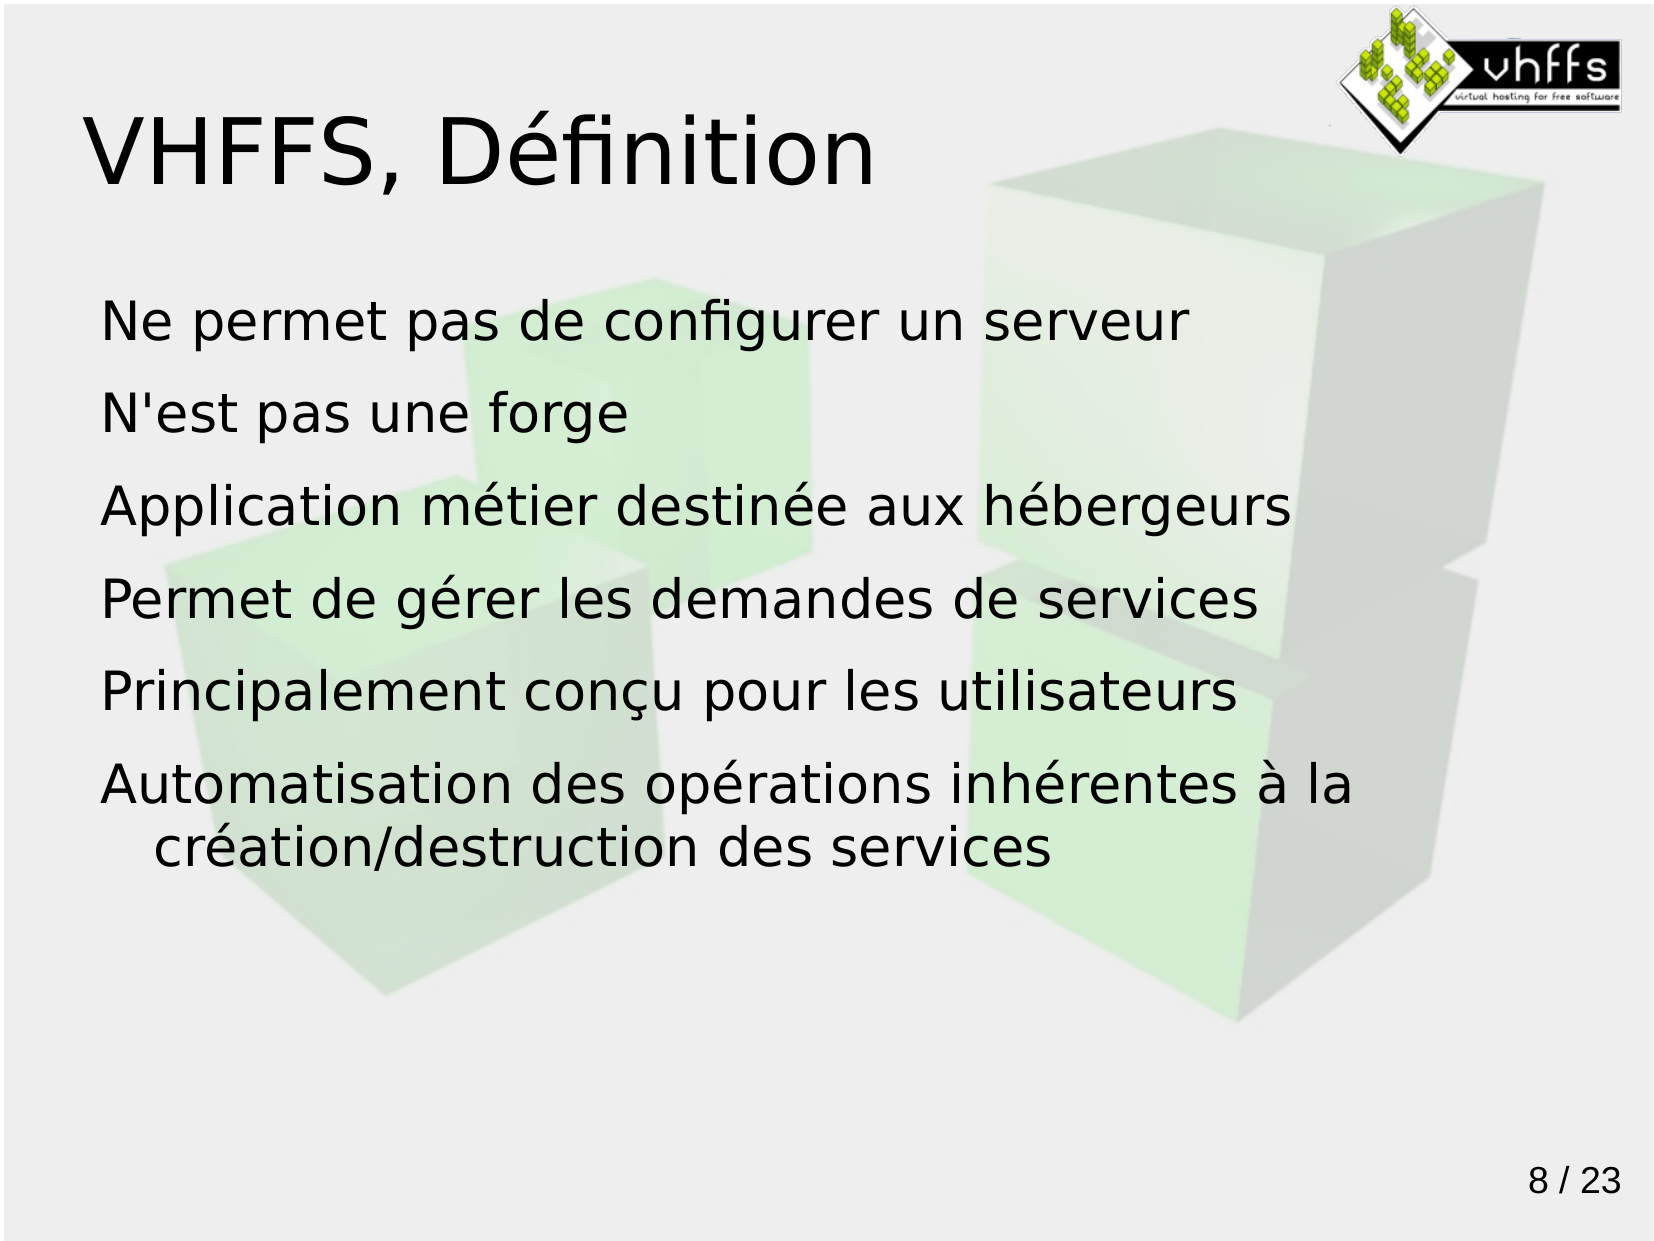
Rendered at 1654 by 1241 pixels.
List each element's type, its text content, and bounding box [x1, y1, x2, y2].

title VHFFS, Définition [82, 49, 1571, 257]
list Ne permet pas de configurer un serveur N'est pas une forge Application métier destinée aux hébergeurs Permet de gérer les demandes de services Principalement conçu pour les utilisateurs Automatisation des opérations inhérentes à la création/destruction des services [82, 290, 1571, 1094]
text_box <numéro> / 23 [1314, 1151, 1637, 1225]
picture [4, 0, 1654, 1241]
